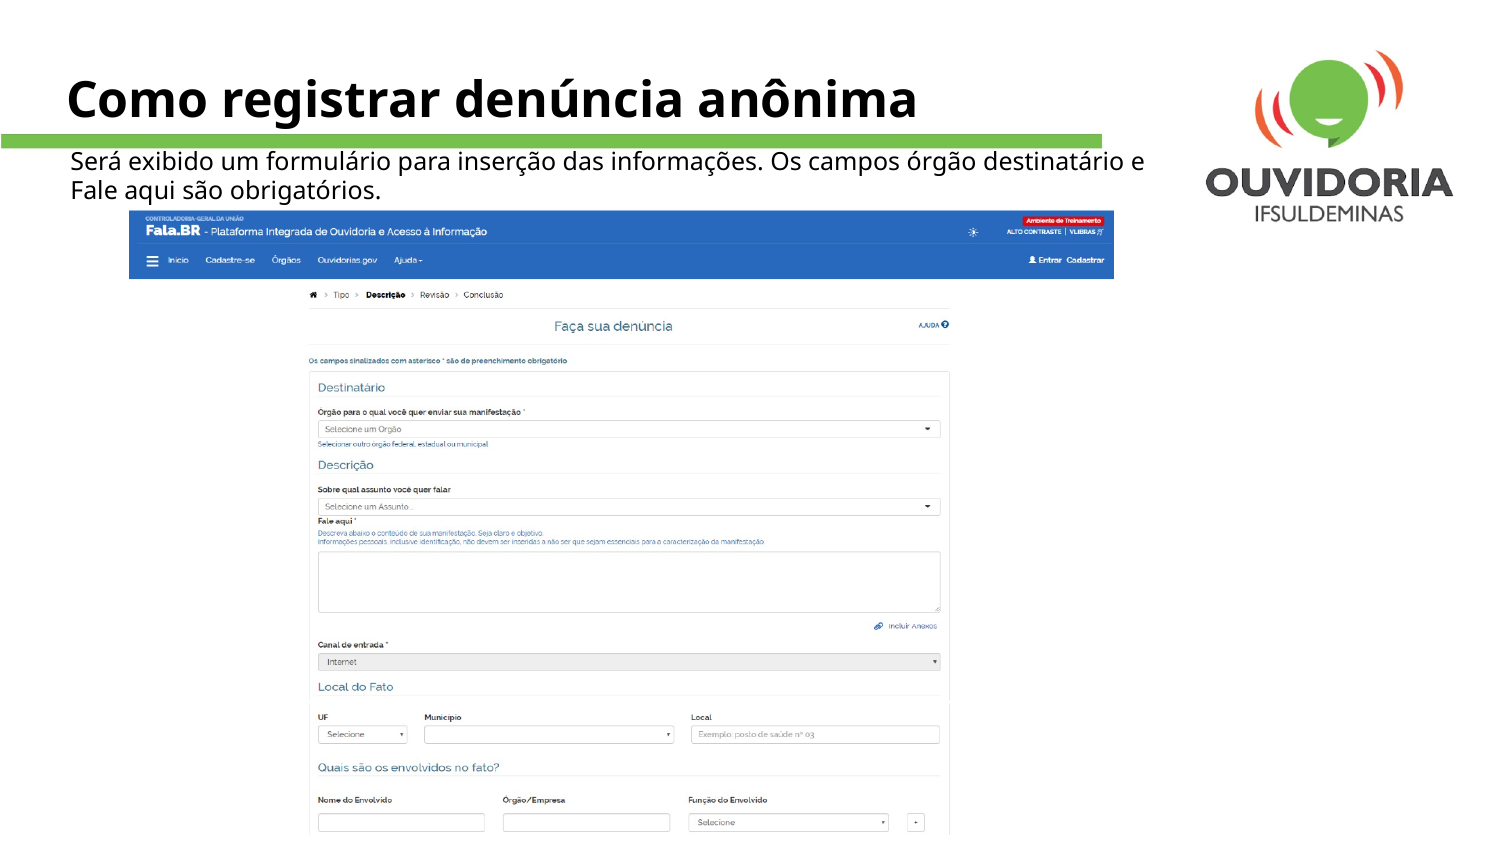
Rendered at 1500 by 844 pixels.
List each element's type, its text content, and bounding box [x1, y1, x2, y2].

text_box Como registrar denúncia anônima [51, 52, 1054, 130]
text_box Será exibido um formulário para inserção das informações. Os campos órgão destinatário e Fale aqui são obrigatórios. [55, 129, 1172, 220]
picture [1, 0, 1499, 844]
